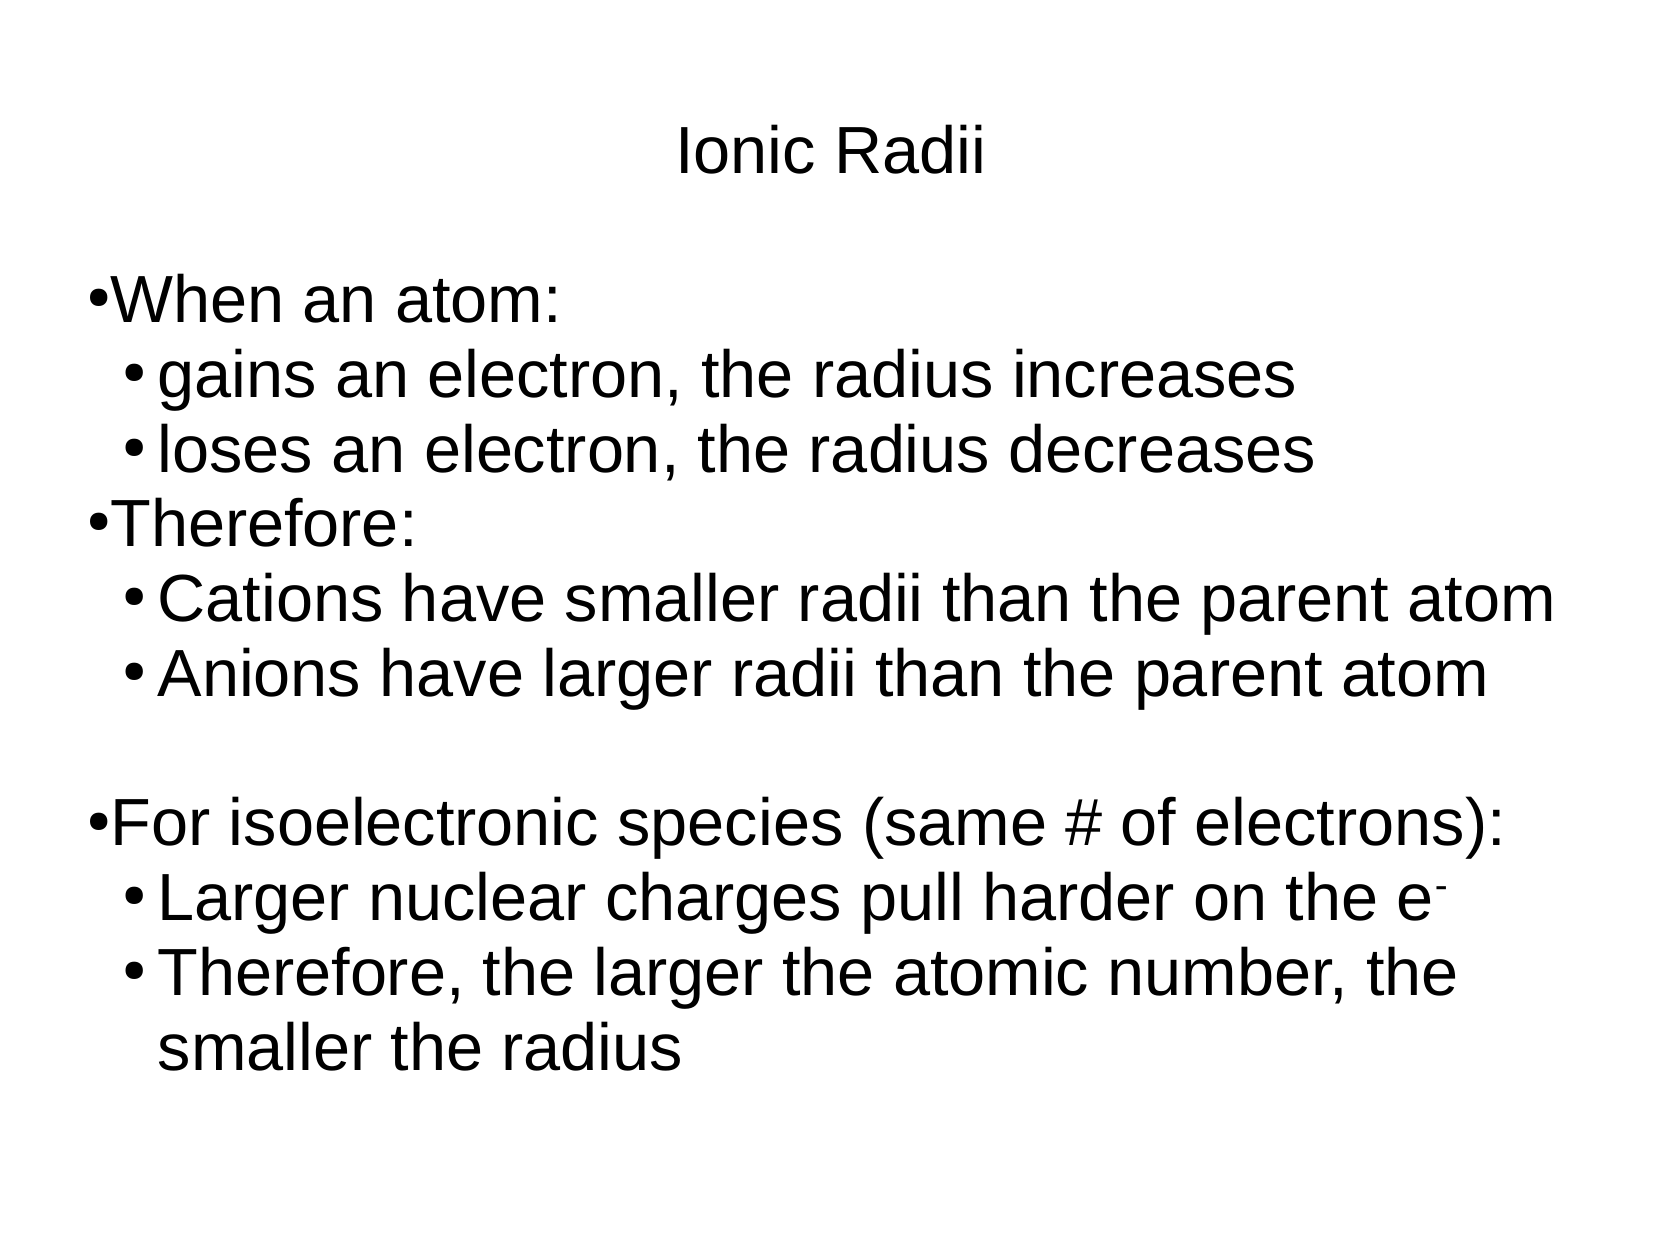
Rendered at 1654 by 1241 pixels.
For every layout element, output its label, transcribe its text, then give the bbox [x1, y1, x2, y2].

subtitle Ionic Radii When an atom: gains an electron, the radius increases loses an electron, the radius decreases Therefore: Cations have smaller radii than the parent atom Anions have larger radii than the parent atom For isoelectronic species (same # of electrons): Larger nuclear charges pull harder on the e- Therefore, the larger the atomic number, the smaller the radius [86, 112, 1576, 1085]
